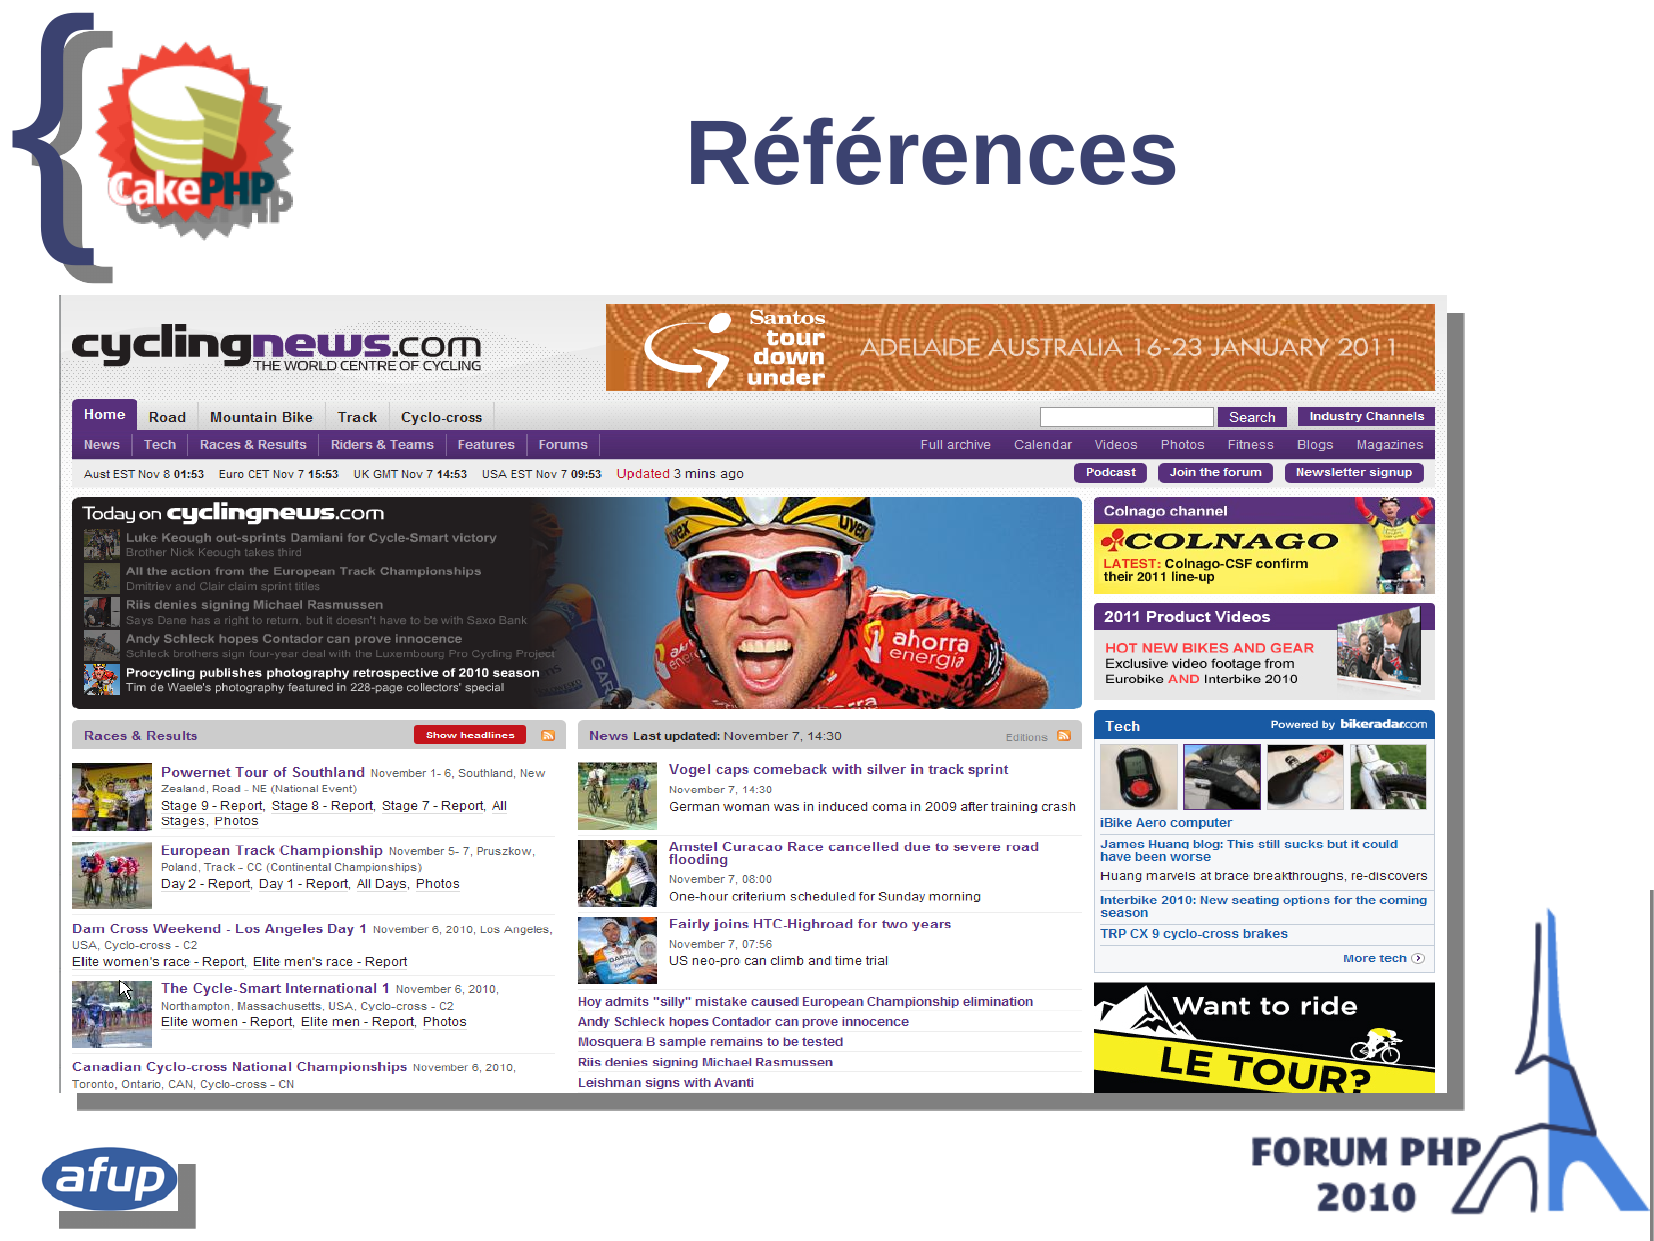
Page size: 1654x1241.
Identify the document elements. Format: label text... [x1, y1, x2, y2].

picture [41, 1146, 178, 1211]
picture [59, 295, 1447, 1093]
title Références [295, 56, 1571, 250]
picture [88, 35, 284, 231]
picture [1240, 872, 1650, 1241]
